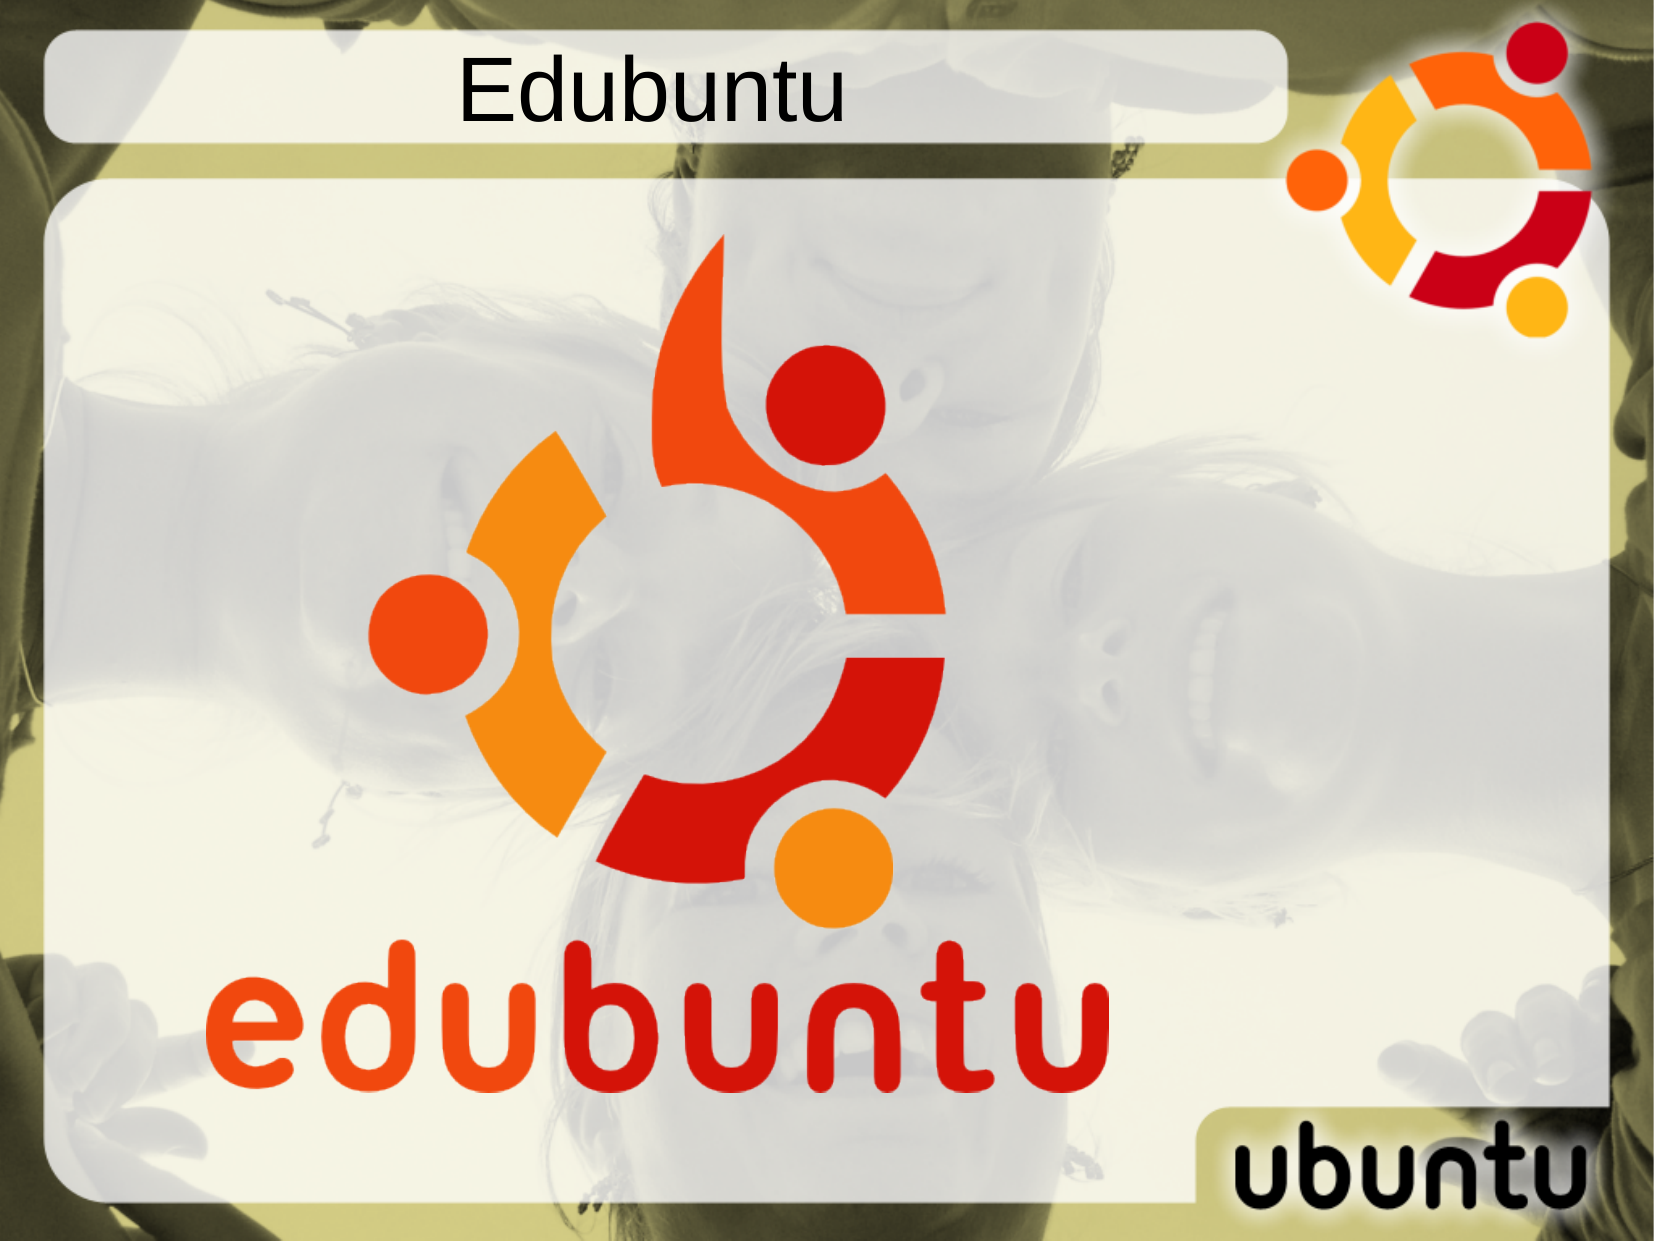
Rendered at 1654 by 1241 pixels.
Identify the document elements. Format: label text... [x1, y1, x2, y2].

picture [0, 0, 1654, 1241]
title Edubuntu [59, 27, 1247, 148]
